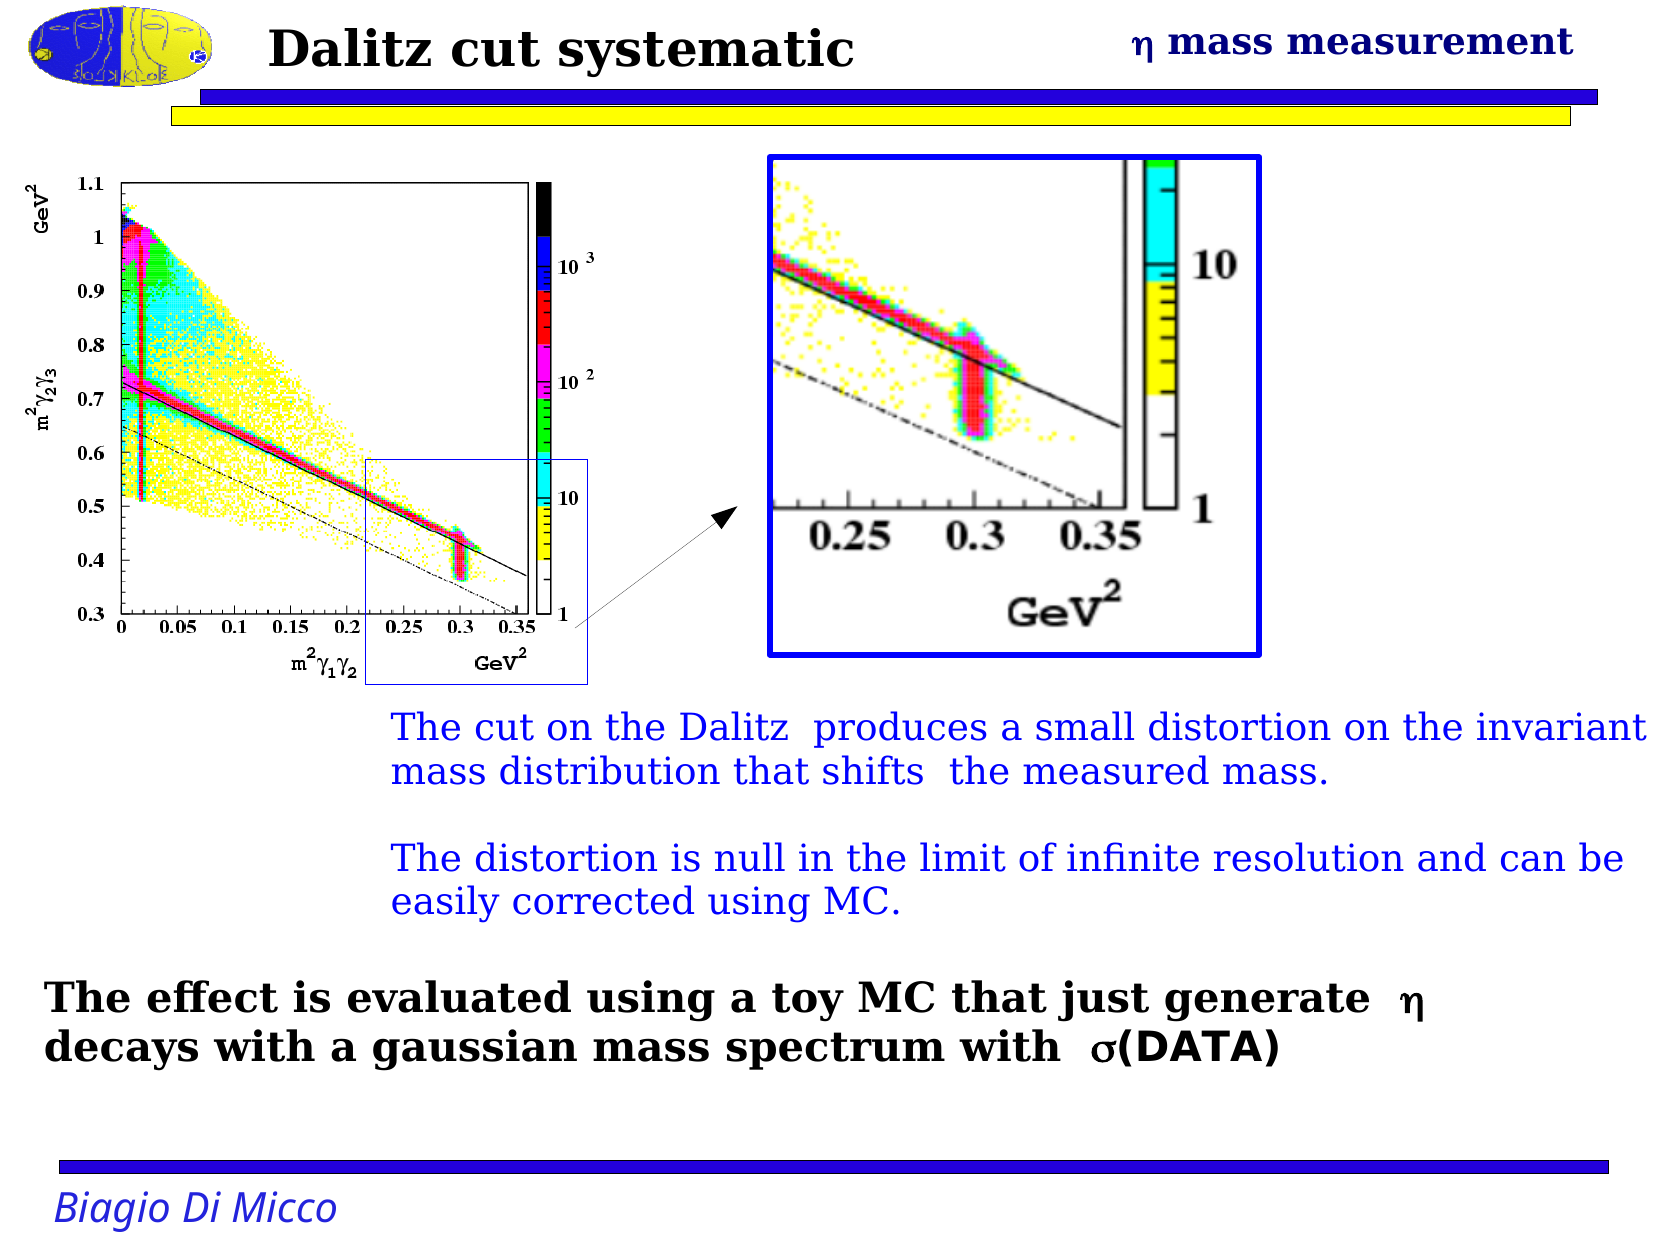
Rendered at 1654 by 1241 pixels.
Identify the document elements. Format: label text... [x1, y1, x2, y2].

picture [366, 460, 587, 683]
picture [20, 2, 220, 89]
picture [20, 127, 601, 683]
picture [772, 160, 1257, 652]
text_box The effect is evaluated using a toy MC that just generate h decays with a gaussian mass spectrum with s(DATA) [43, 973, 1527, 1180]
text_box Dalitz cut systematic [267, 19, 1087, 78]
text_box The cut on the Dalitz produces a small distortion on the invariant mass distribution that shifts the measured mass. The distortion is null in the limit of infinite resolution and can be easily corrected using MC. [390, 705, 1654, 1050]
picture [588, 610, 601, 683]
